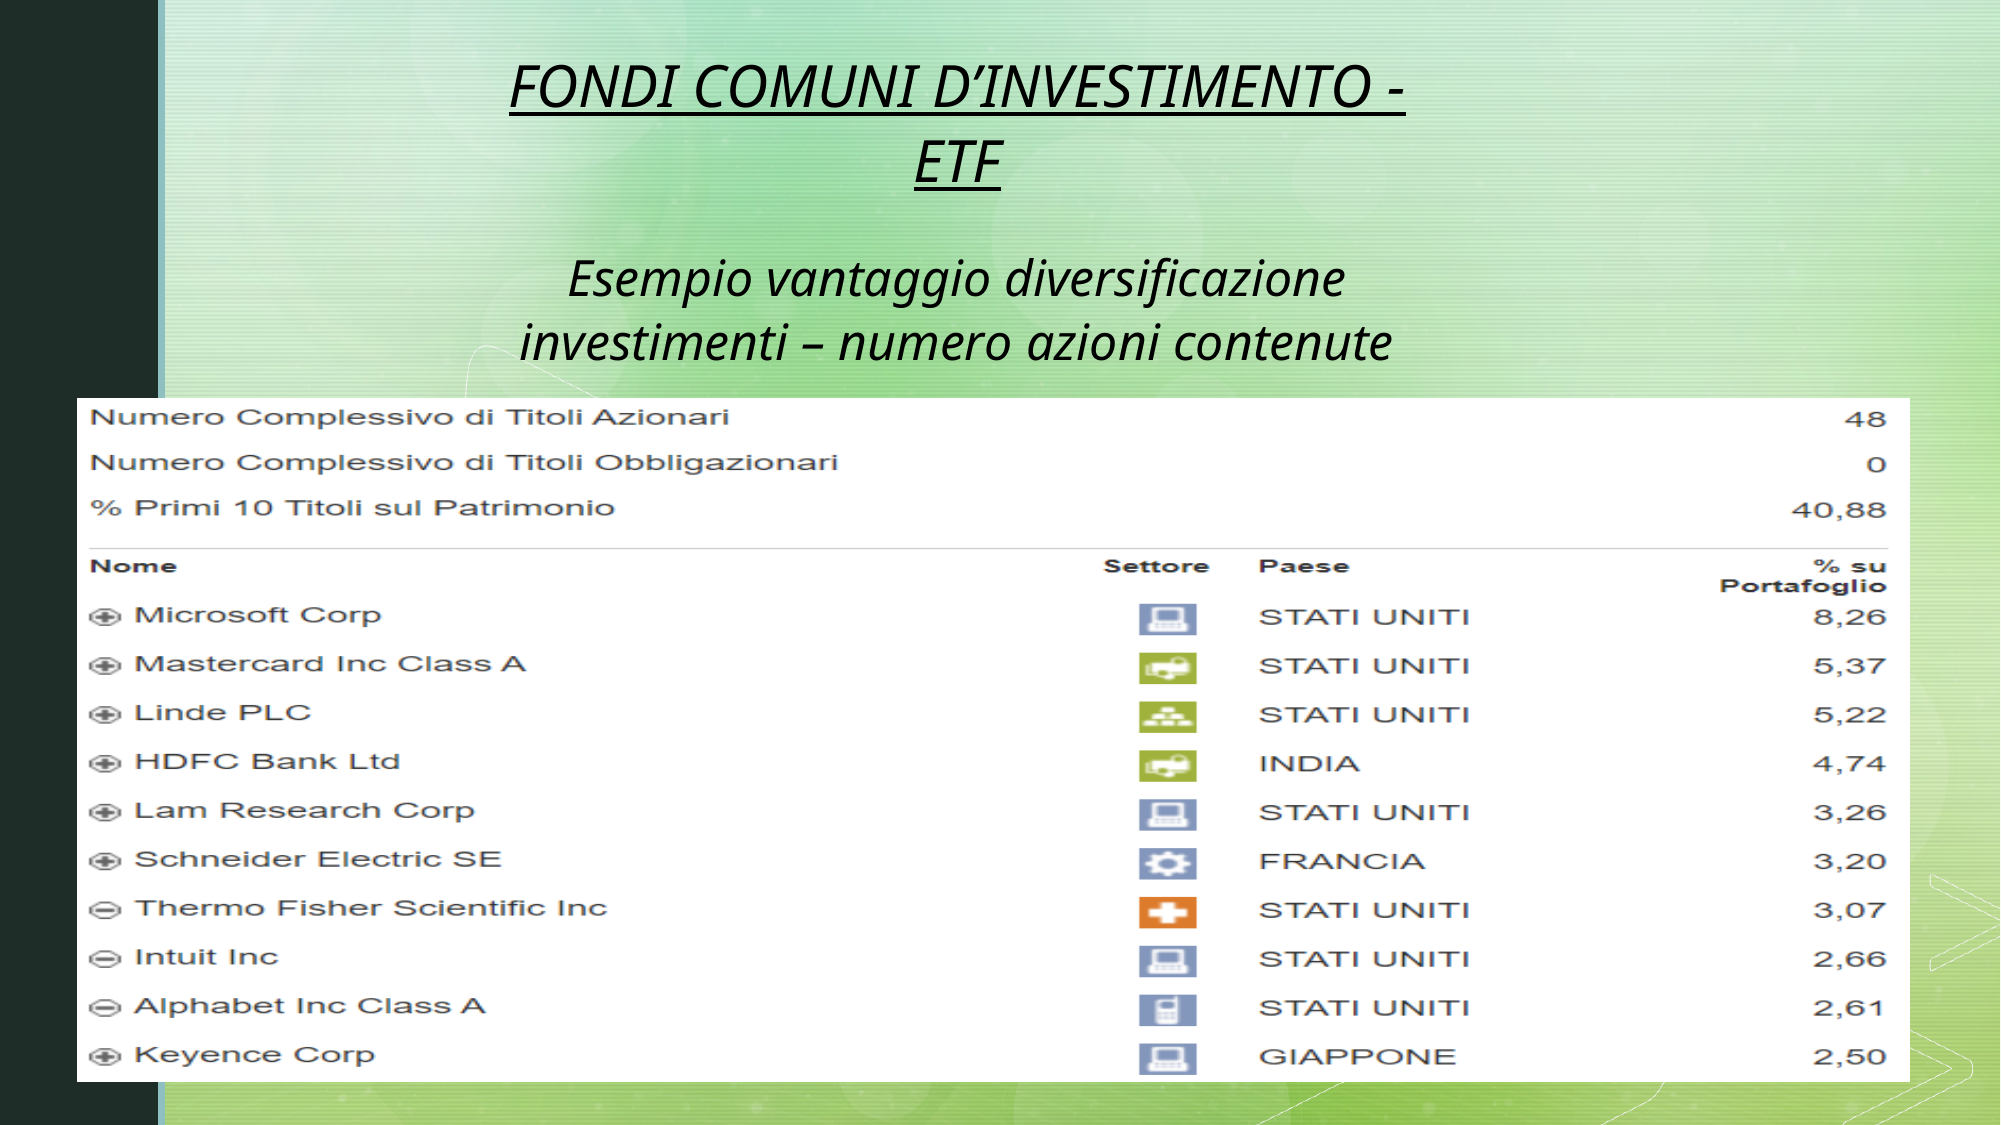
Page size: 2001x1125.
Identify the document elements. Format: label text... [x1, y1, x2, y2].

picture [77, 398, 1910, 1083]
text_box FONDI COMUNI D’INVESTIMENTO - ETF Esempio vantaggio diversificazione investimenti – numero azioni contenute [493, 36, 1494, 378]
